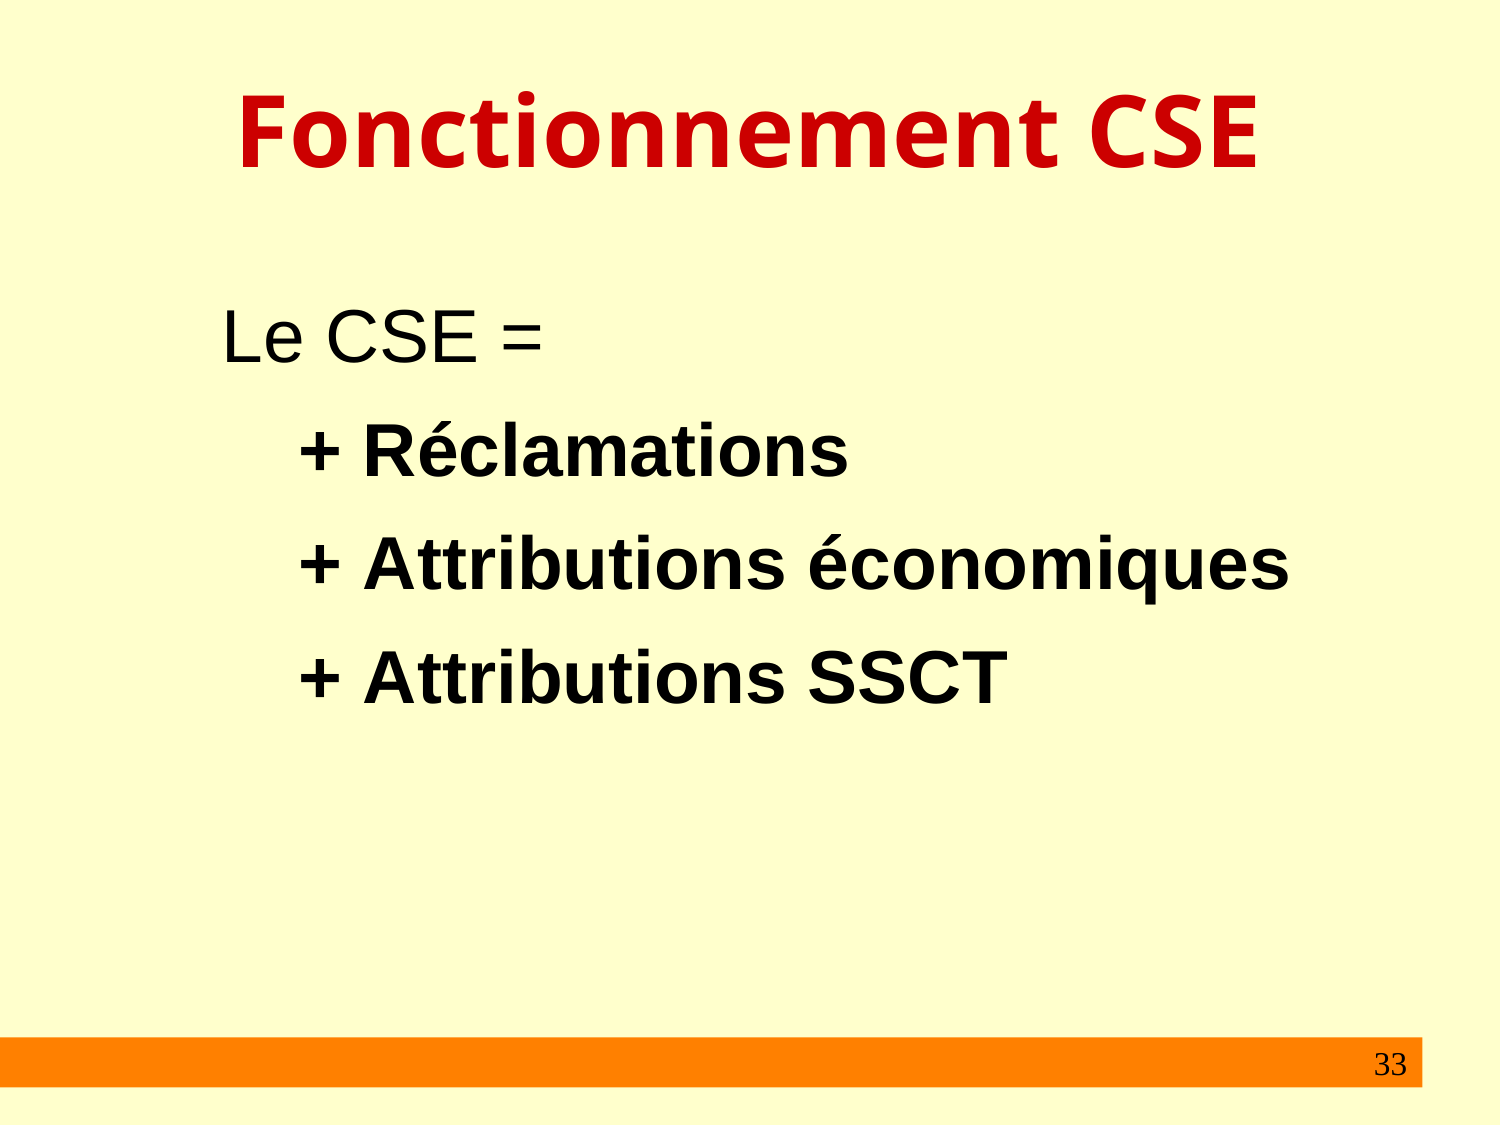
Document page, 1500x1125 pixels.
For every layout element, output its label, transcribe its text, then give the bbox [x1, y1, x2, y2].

list Le CSE = + Réclamations + Attributions économiques + Attributions SSCT [206, 295, 1418, 801]
text_box <numéro> [0, 1037, 1423, 1088]
title Fonctionnement CSE [74, 20, 1423, 255]
